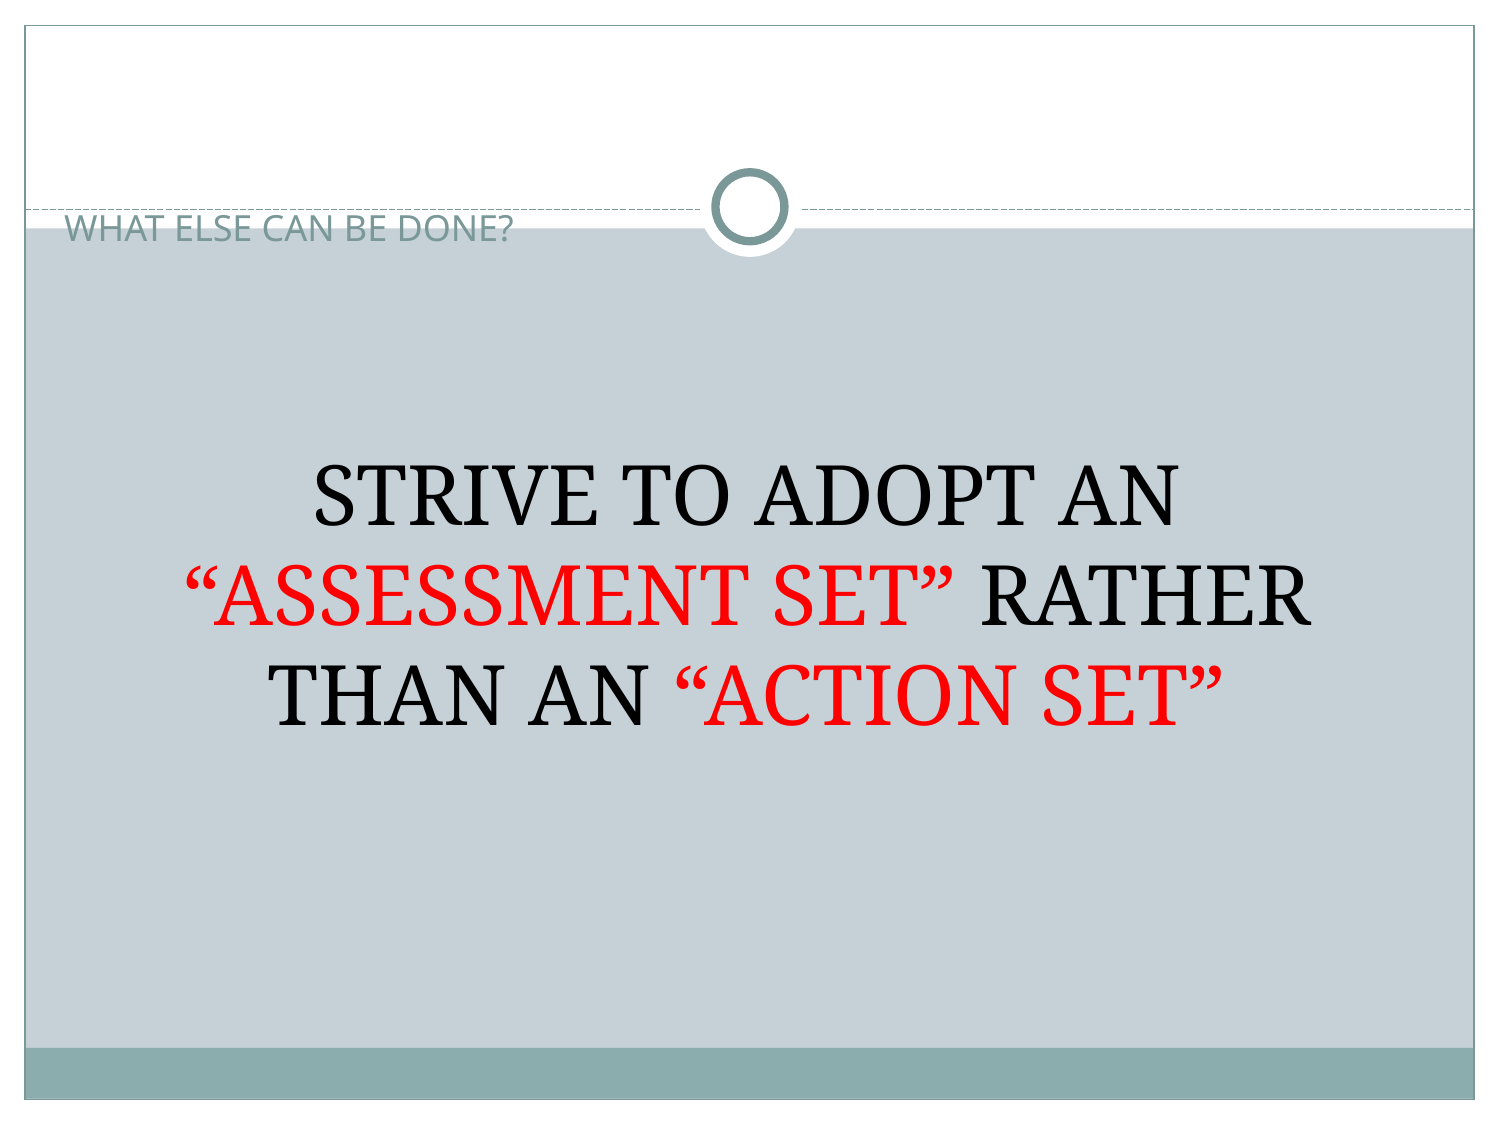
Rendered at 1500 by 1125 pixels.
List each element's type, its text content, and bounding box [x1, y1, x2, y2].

title WHAT ELSE CAN BE DONE? [49, 60, 1450, 345]
list STRIVE TO ADOPT AN “ASSESSMENT SET” RATHER THAN AN “ACTION SET” [49, 328, 1445, 1001]
